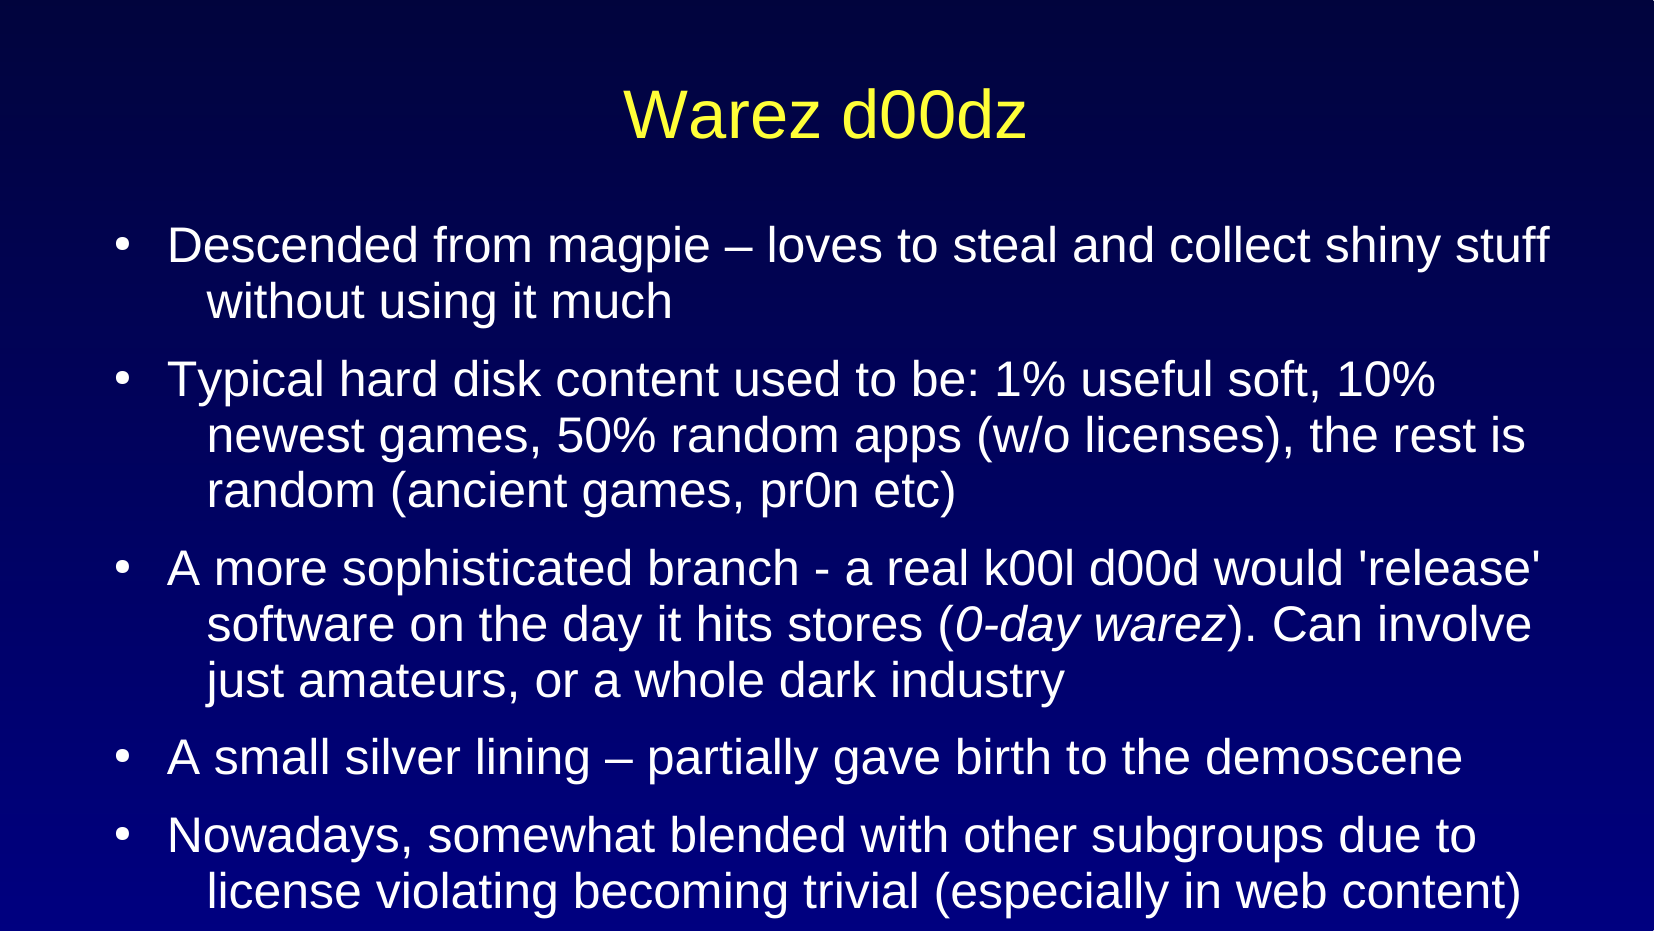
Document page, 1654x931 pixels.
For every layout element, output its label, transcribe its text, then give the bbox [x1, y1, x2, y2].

list Descended from magpie – loves to steal and collect shiny stuff without using it much Typical hard disk content used to be: 1% useful soft, 10% newest games, 50% random apps (w/o licenses), the rest is random (ancient games, pr0n etc) A more sophisticated branch - a real k00l d00d would 'release' software on the day it hits stores (0-day warez). Can involve just amateurs, or a whole dark industry A small silver lining – partially gave birth to the demoscene Nowadays, somewhat blended with other subgroups due to license violating becoming trivial (especially in web content) [82, 217, 1571, 920]
title Warez d00dz [82, 37, 1571, 193]
